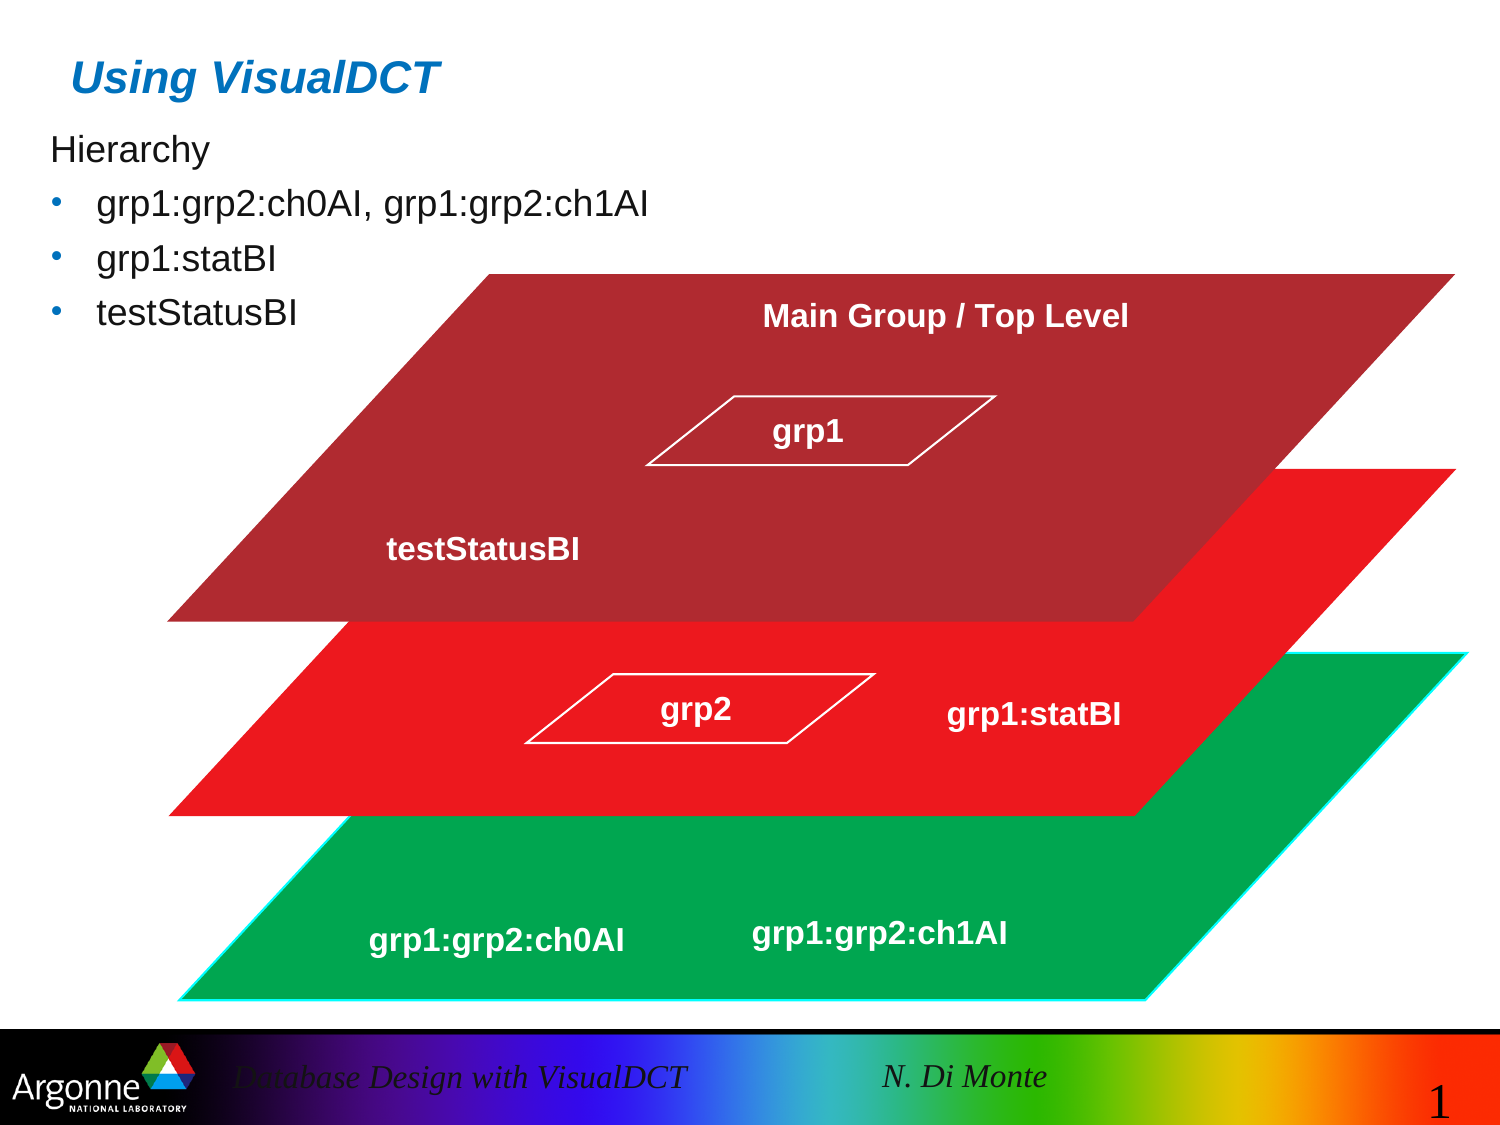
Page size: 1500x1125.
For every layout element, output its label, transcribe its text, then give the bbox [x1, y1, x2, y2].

list Hierarchy grp1:grp2:ch0AI, grp1:grp2:ch1AI grp1:statBI testStatusBI [35, 117, 1380, 344]
text_box grp2 [564, 679, 828, 736]
title Using VisualDCT [55, 54, 1361, 112]
text_box grp1:grp2:ch0AI [340, 910, 654, 967]
text_box Main Group / Top Level [690, 286, 1203, 343]
text_box grp1:statBI [877, 684, 1191, 741]
text_box [167, 274, 1468, 1001]
text_box testStatusBI [326, 519, 640, 576]
text_box grp1 [714, 401, 902, 458]
picture [0, 1029, 1500, 1125]
text_box grp1:grp2:ch1AI [723, 903, 1037, 959]
